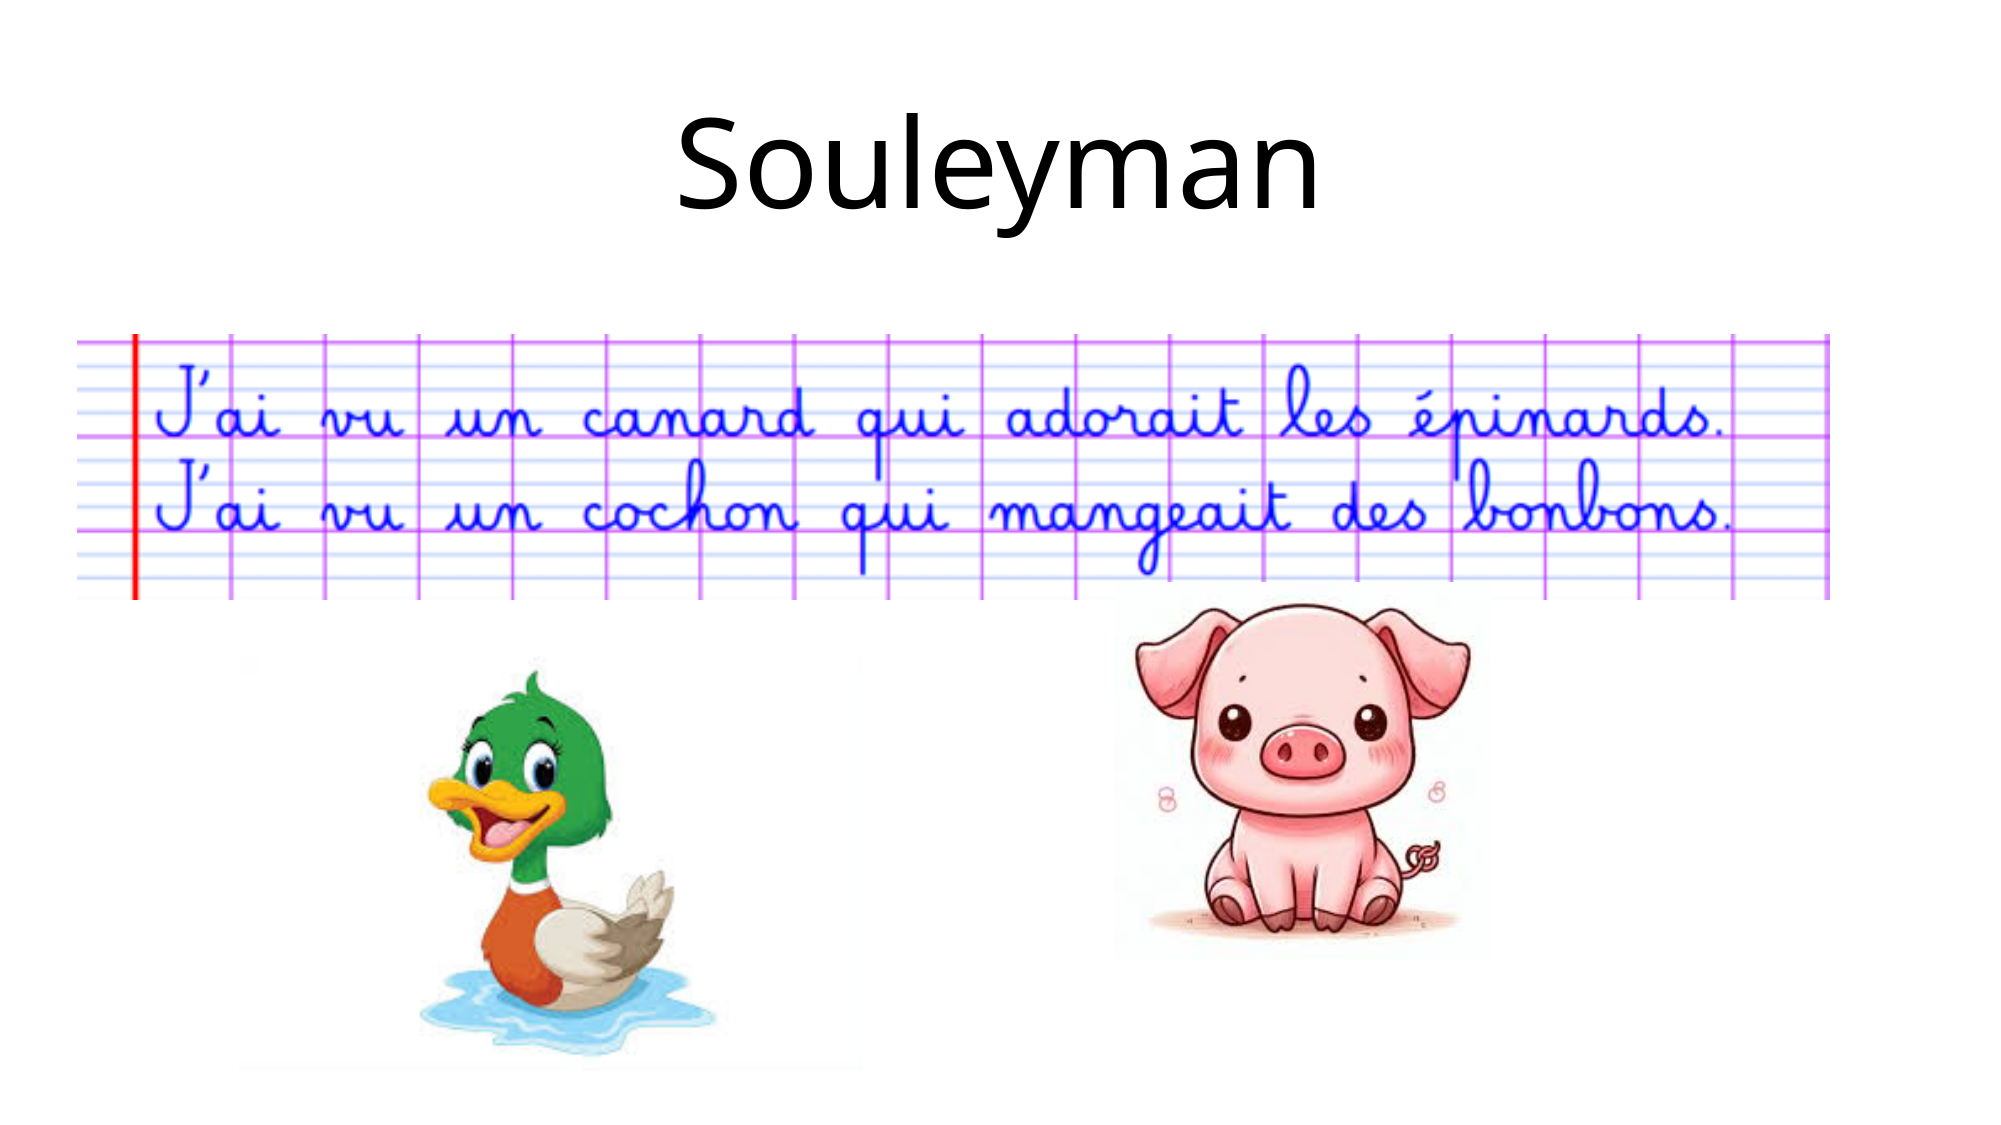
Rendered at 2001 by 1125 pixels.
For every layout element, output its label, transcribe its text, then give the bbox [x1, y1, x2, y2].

picture [239, 656, 863, 1071]
title Souleyman [137, 59, 1863, 278]
picture [77, 334, 1830, 960]
